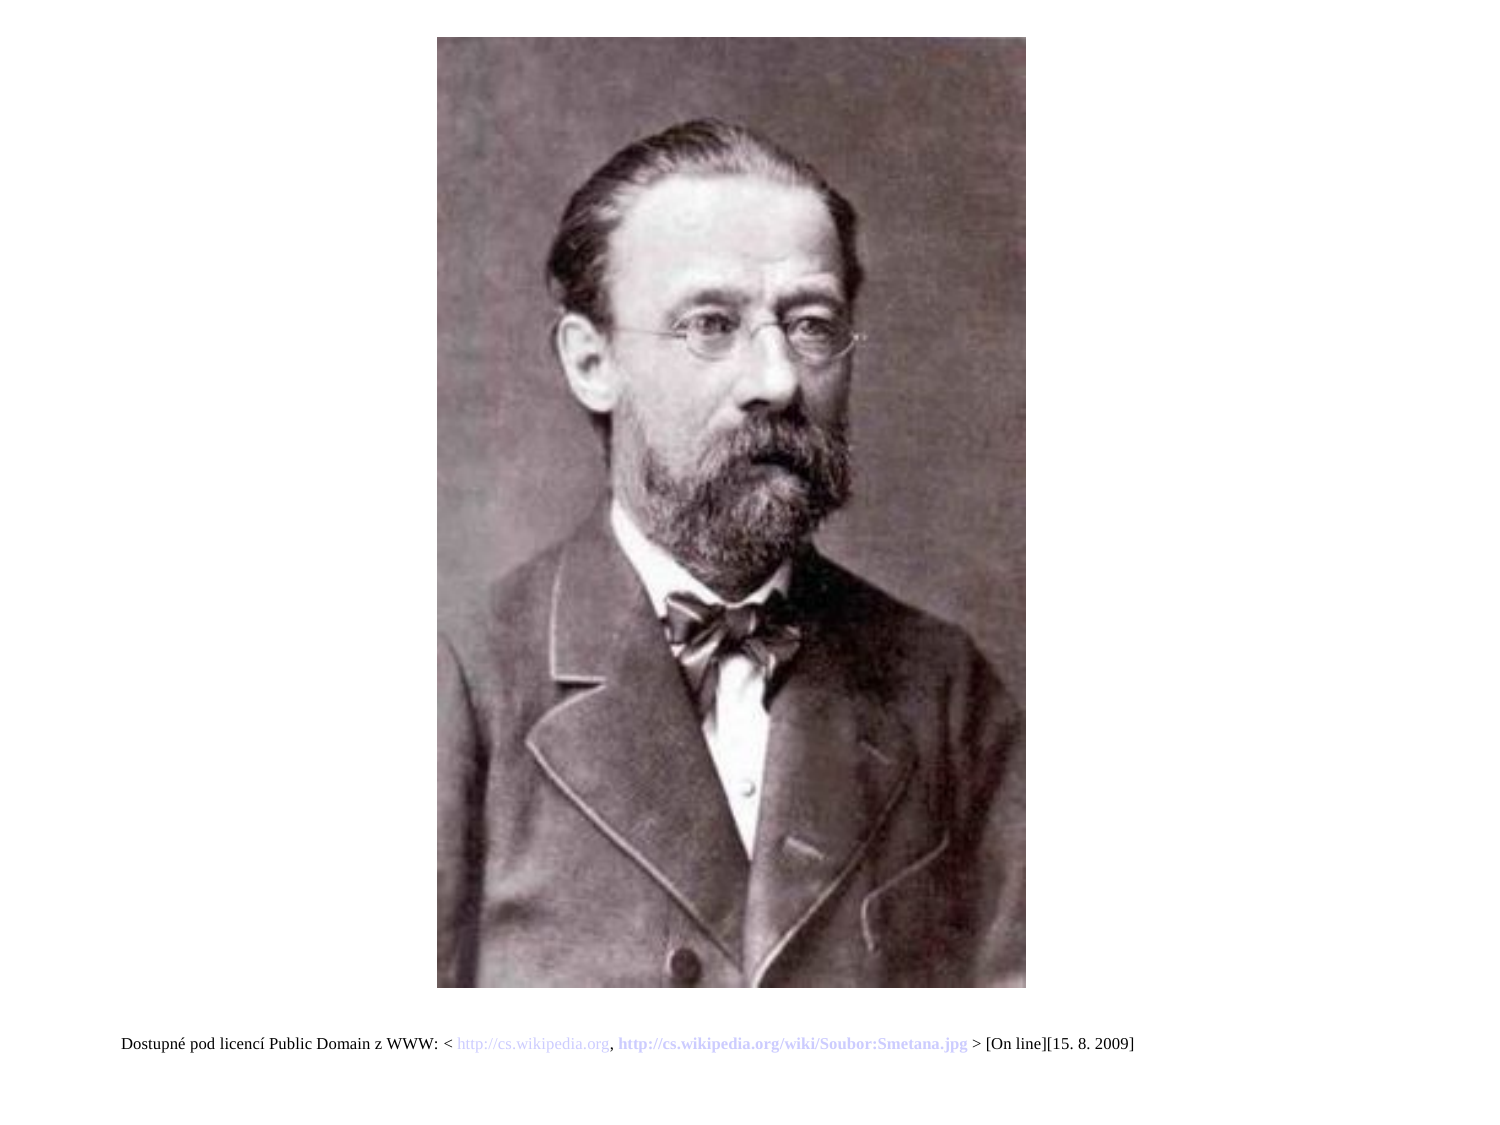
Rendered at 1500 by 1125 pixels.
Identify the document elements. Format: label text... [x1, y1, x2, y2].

picture [437, 37, 1026, 988]
text_box Dostupné pod licencí Public Domain z WWW: < http://cs.wikipedia.org, http://cs.wikipedia.org/wiki/Soubor:Smetana.jpg > [On line][15. 8. 2009] [106, 1024, 1150, 1061]
